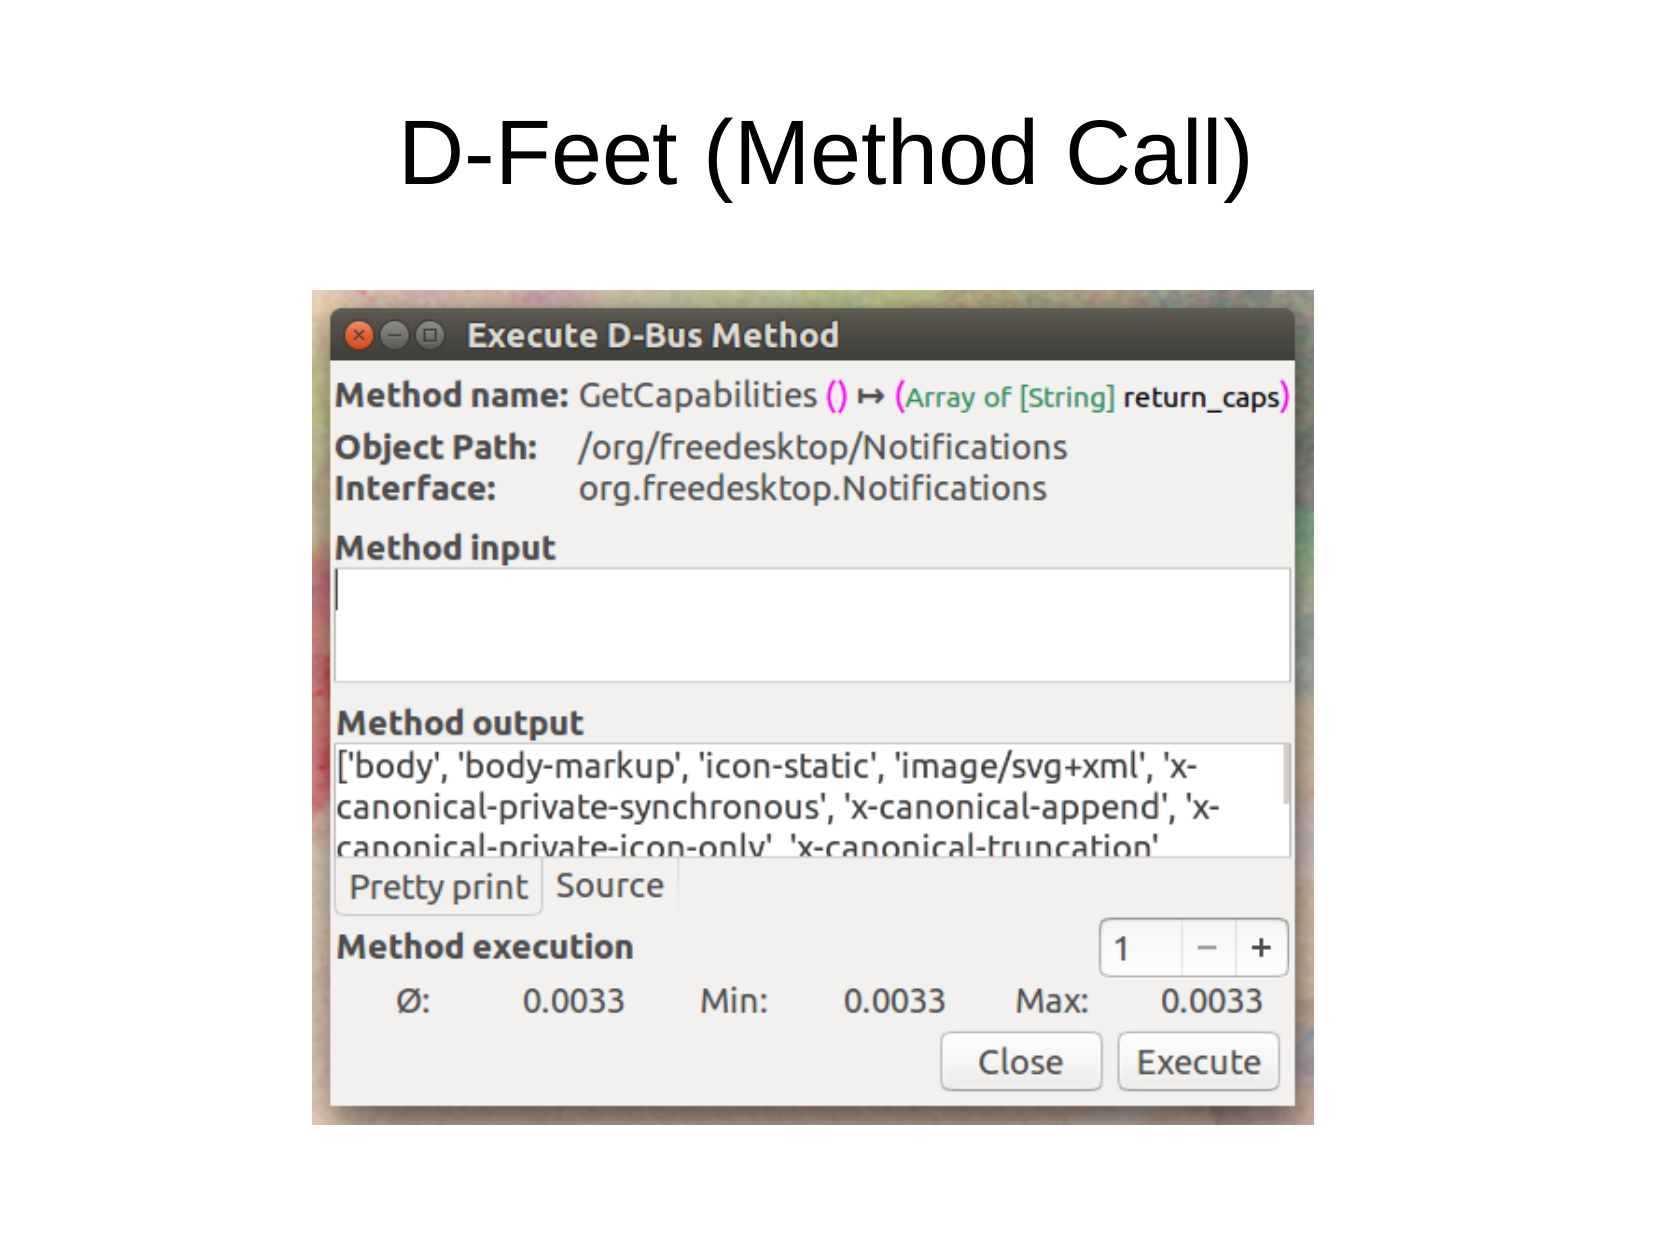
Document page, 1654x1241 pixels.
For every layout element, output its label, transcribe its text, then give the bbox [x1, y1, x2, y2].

title D-Feet (Method Call) [82, 49, 1571, 257]
picture [312, 290, 1314, 1126]
